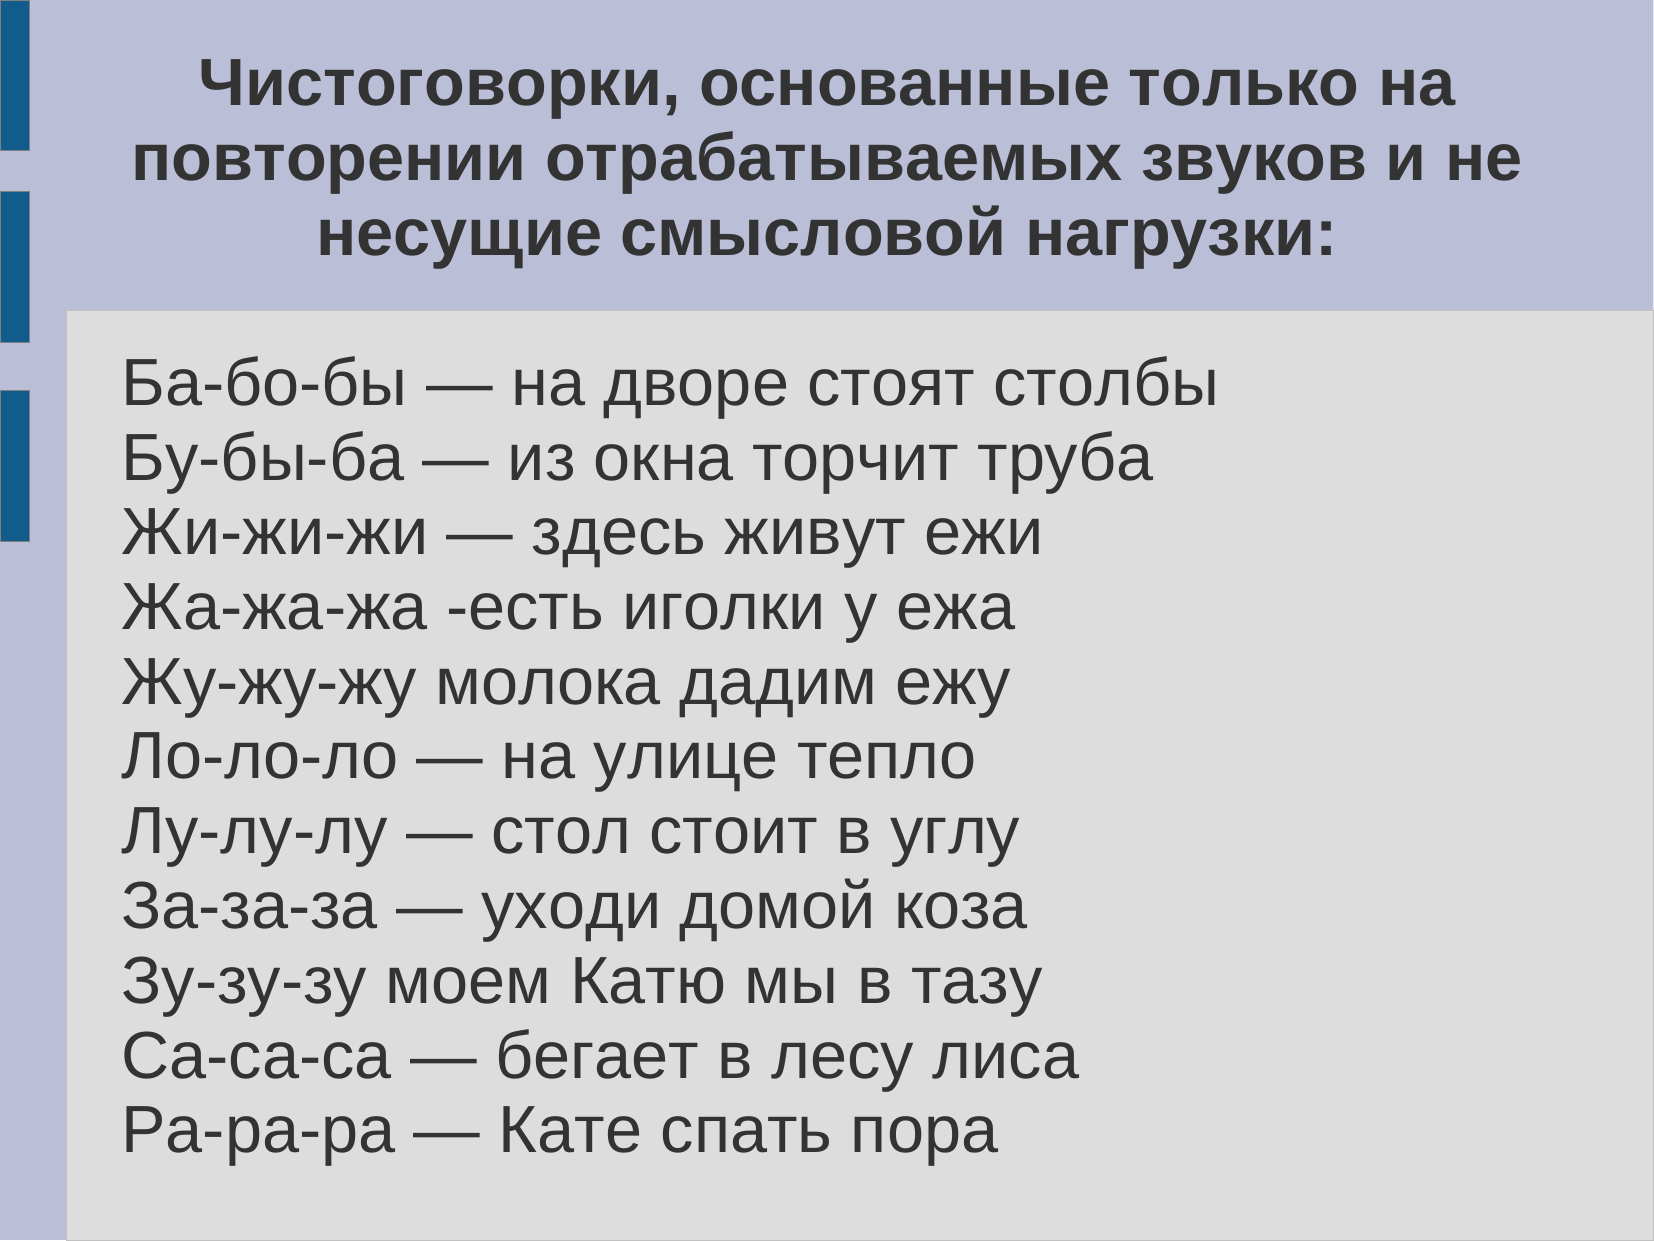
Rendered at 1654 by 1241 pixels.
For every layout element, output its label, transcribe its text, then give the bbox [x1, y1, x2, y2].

list Ба-бо-бы — на дворе стоят столбы Бу-бы-ба — из окна торчит труба Жи-жи-жи — здесь живут ежи Жа-жа-жа -есть иголки у ежа Жу-жу-жу молока дадим ежу Ло-ло-ло — на улице тепло Лу-лу-лу — стол стоит в углу За-за-за — уходи домой коза Зу-зу-зу моем Катю мы в тазу Са-са-са — бегает в лесу лиса Ра-ра-ра — Кате спать пора [121, 344, 1534, 1168]
title Чистоговорки, основанные только на повторении отрабатываемых звуков и не несущие смысловой нагрузки: [121, 45, 1534, 344]
